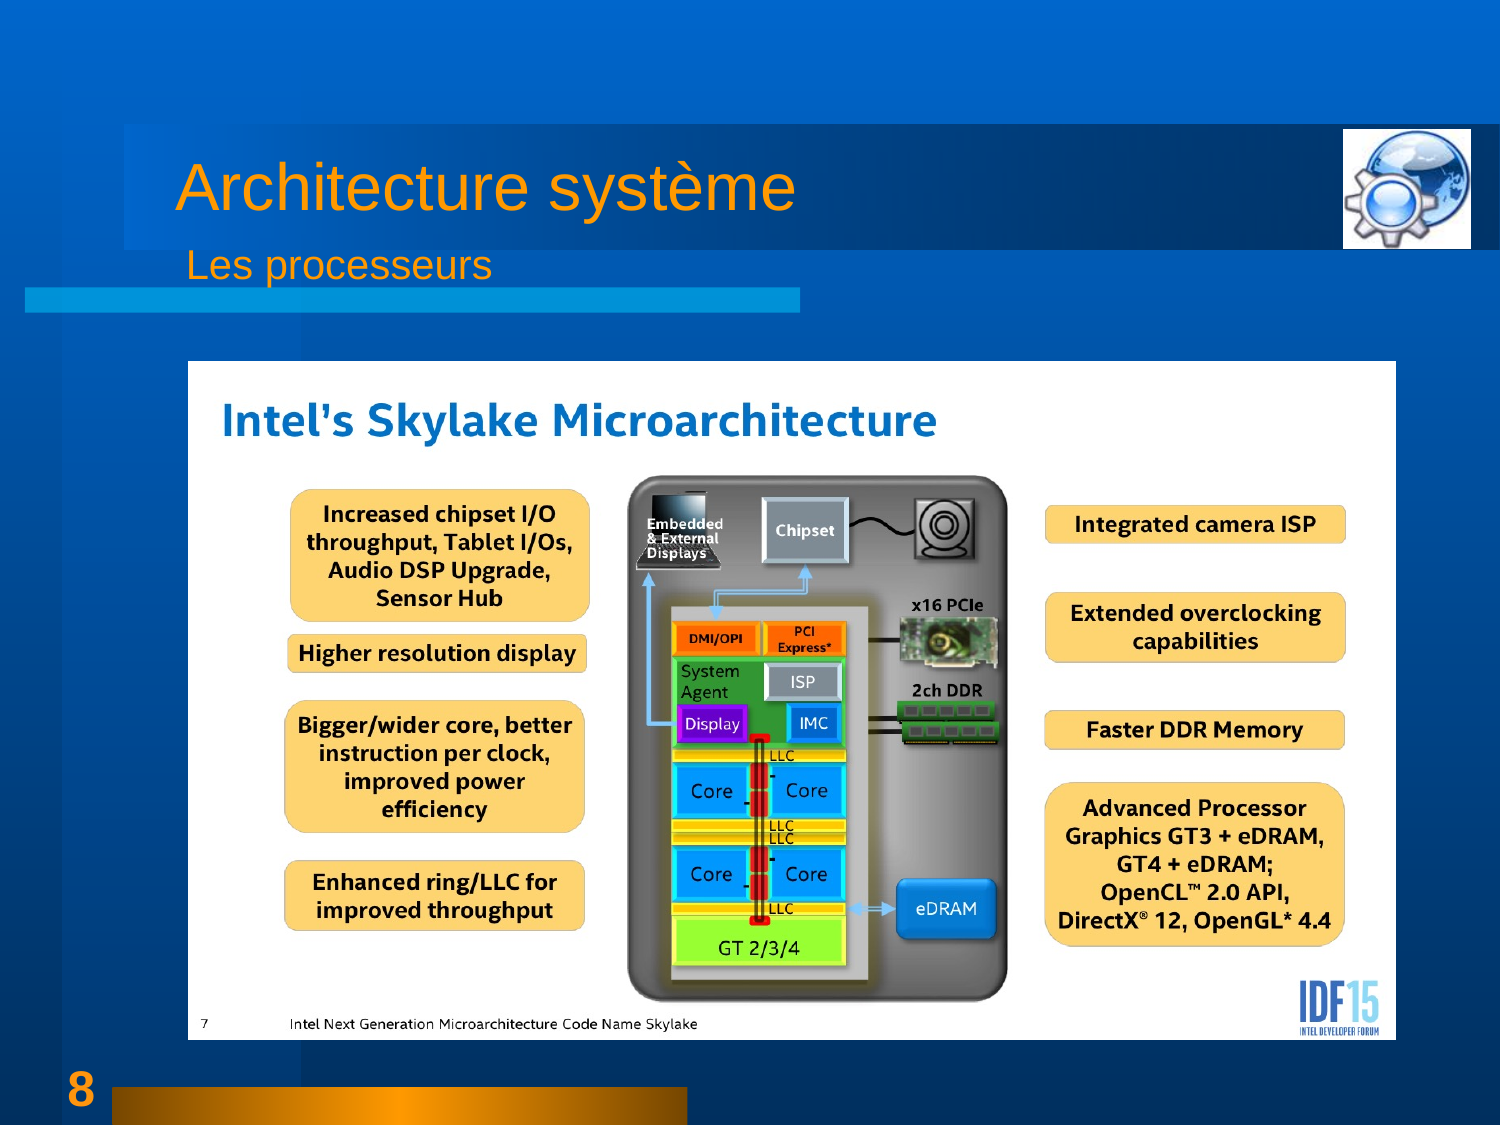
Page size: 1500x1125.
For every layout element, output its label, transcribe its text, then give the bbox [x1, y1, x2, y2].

text_box Architecture système [160, 141, 1354, 234]
picture [1343, 129, 1471, 249]
picture [188, 361, 1396, 1040]
text_box Les processeurs [171, 233, 1365, 297]
